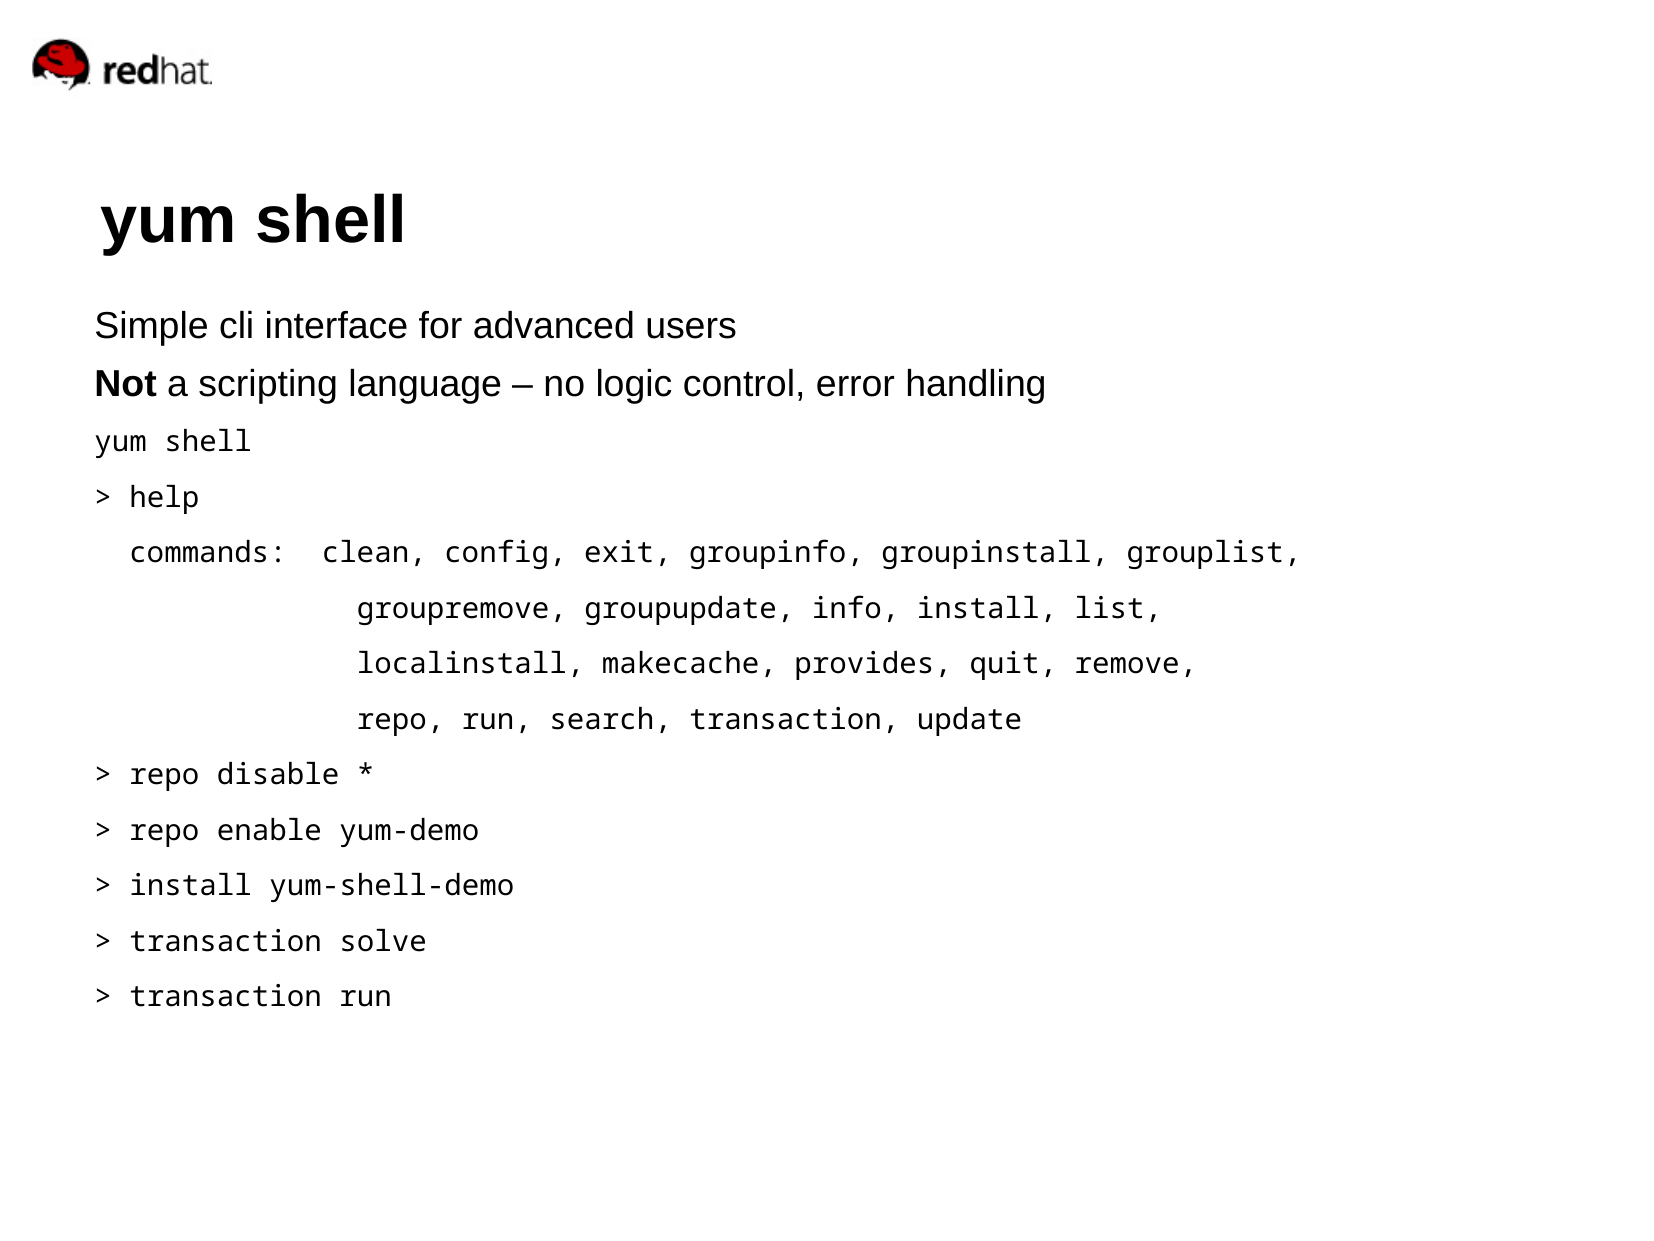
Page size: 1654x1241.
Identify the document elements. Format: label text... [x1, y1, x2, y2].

list Simple cli interface for advanced users Not a scripting language – no logic control, error handling yum shell > help commands: clean, config, exit, groupinfo, groupinstall, grouplist, groupremove, groupupdate, info, install, list, localinstall, makecache, provides, quit, remove, repo, run, search, transaction, update > repo disable * > repo enable yum-demo > install yum-shell-demo > transaction solve > transaction run [94, 304, 1500, 1174]
picture [31, 37, 212, 98]
title yum shell [100, 164, 1506, 275]
